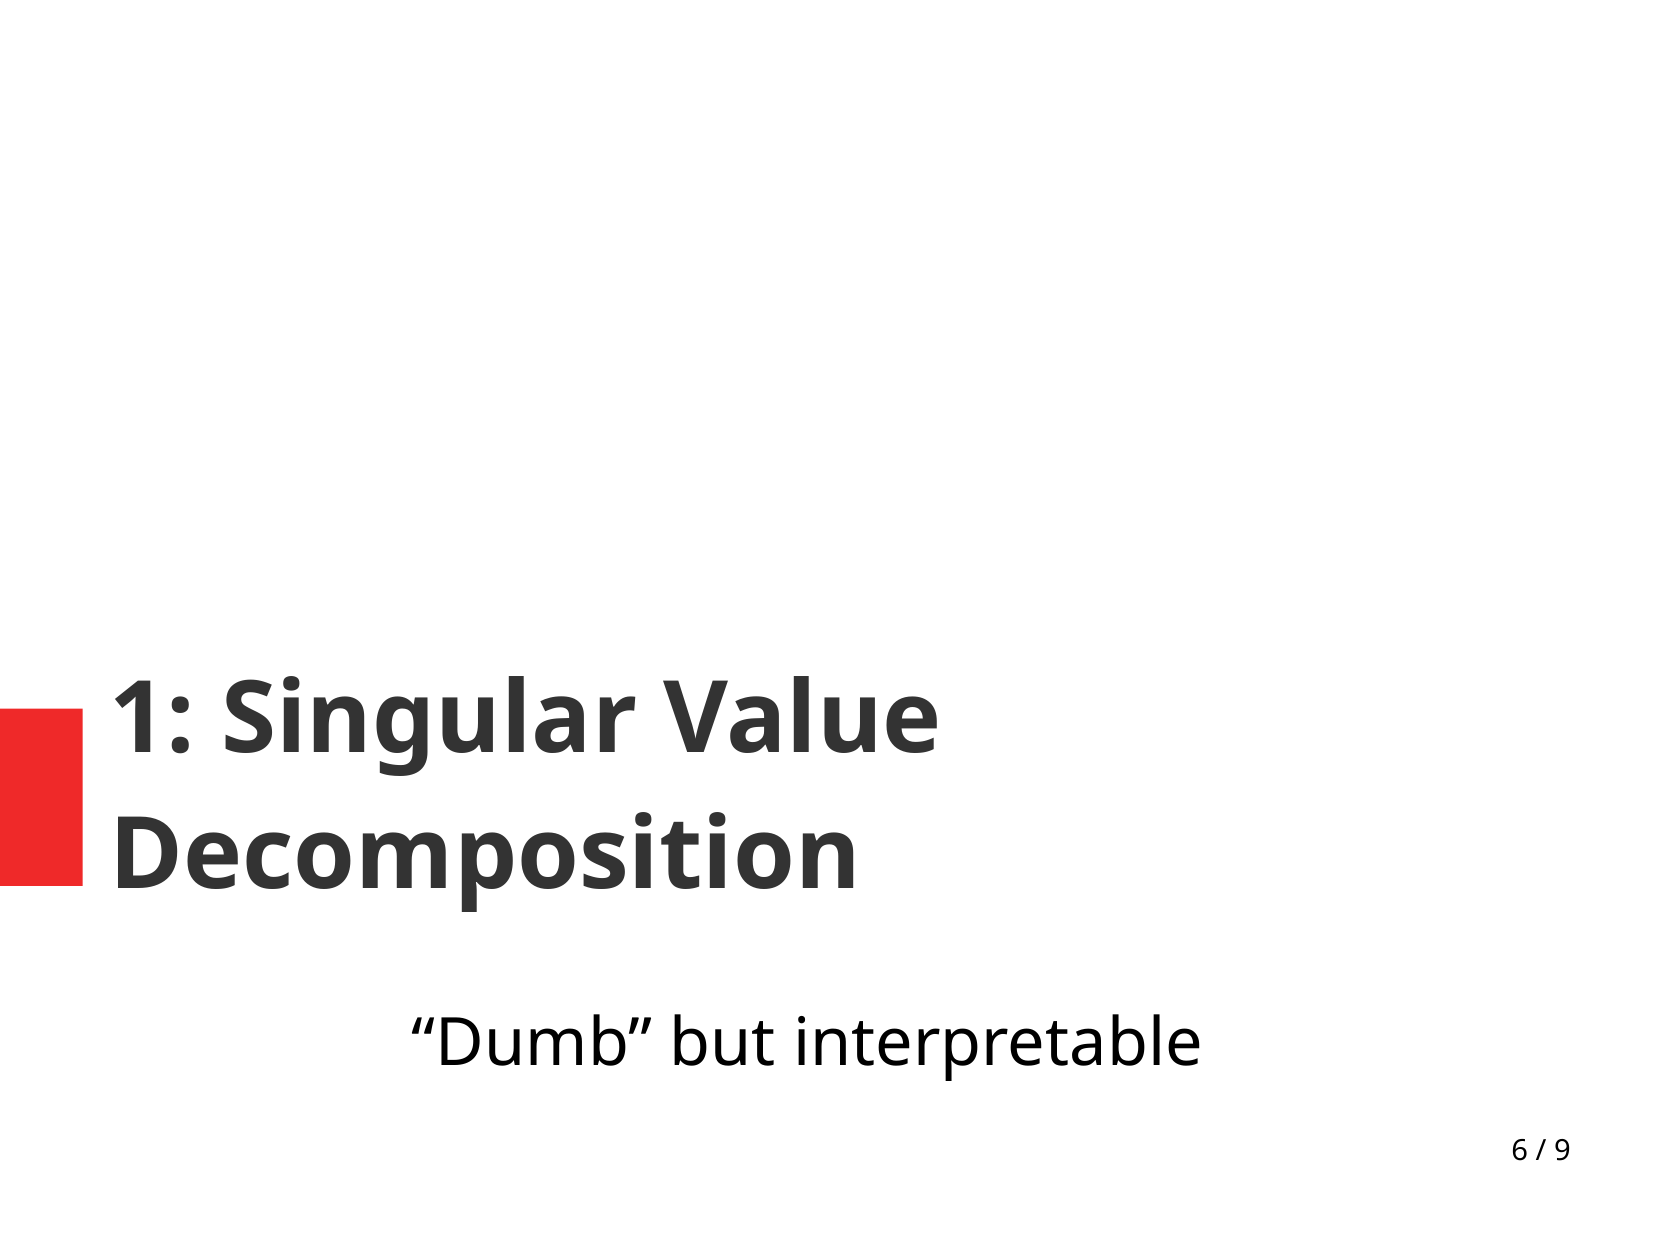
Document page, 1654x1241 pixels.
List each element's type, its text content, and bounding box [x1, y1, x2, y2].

title 1: Singular Value Decomposition [109, 663, 1516, 901]
subtitle “Dumb” but interpretable [105, 958, 1511, 1120]
